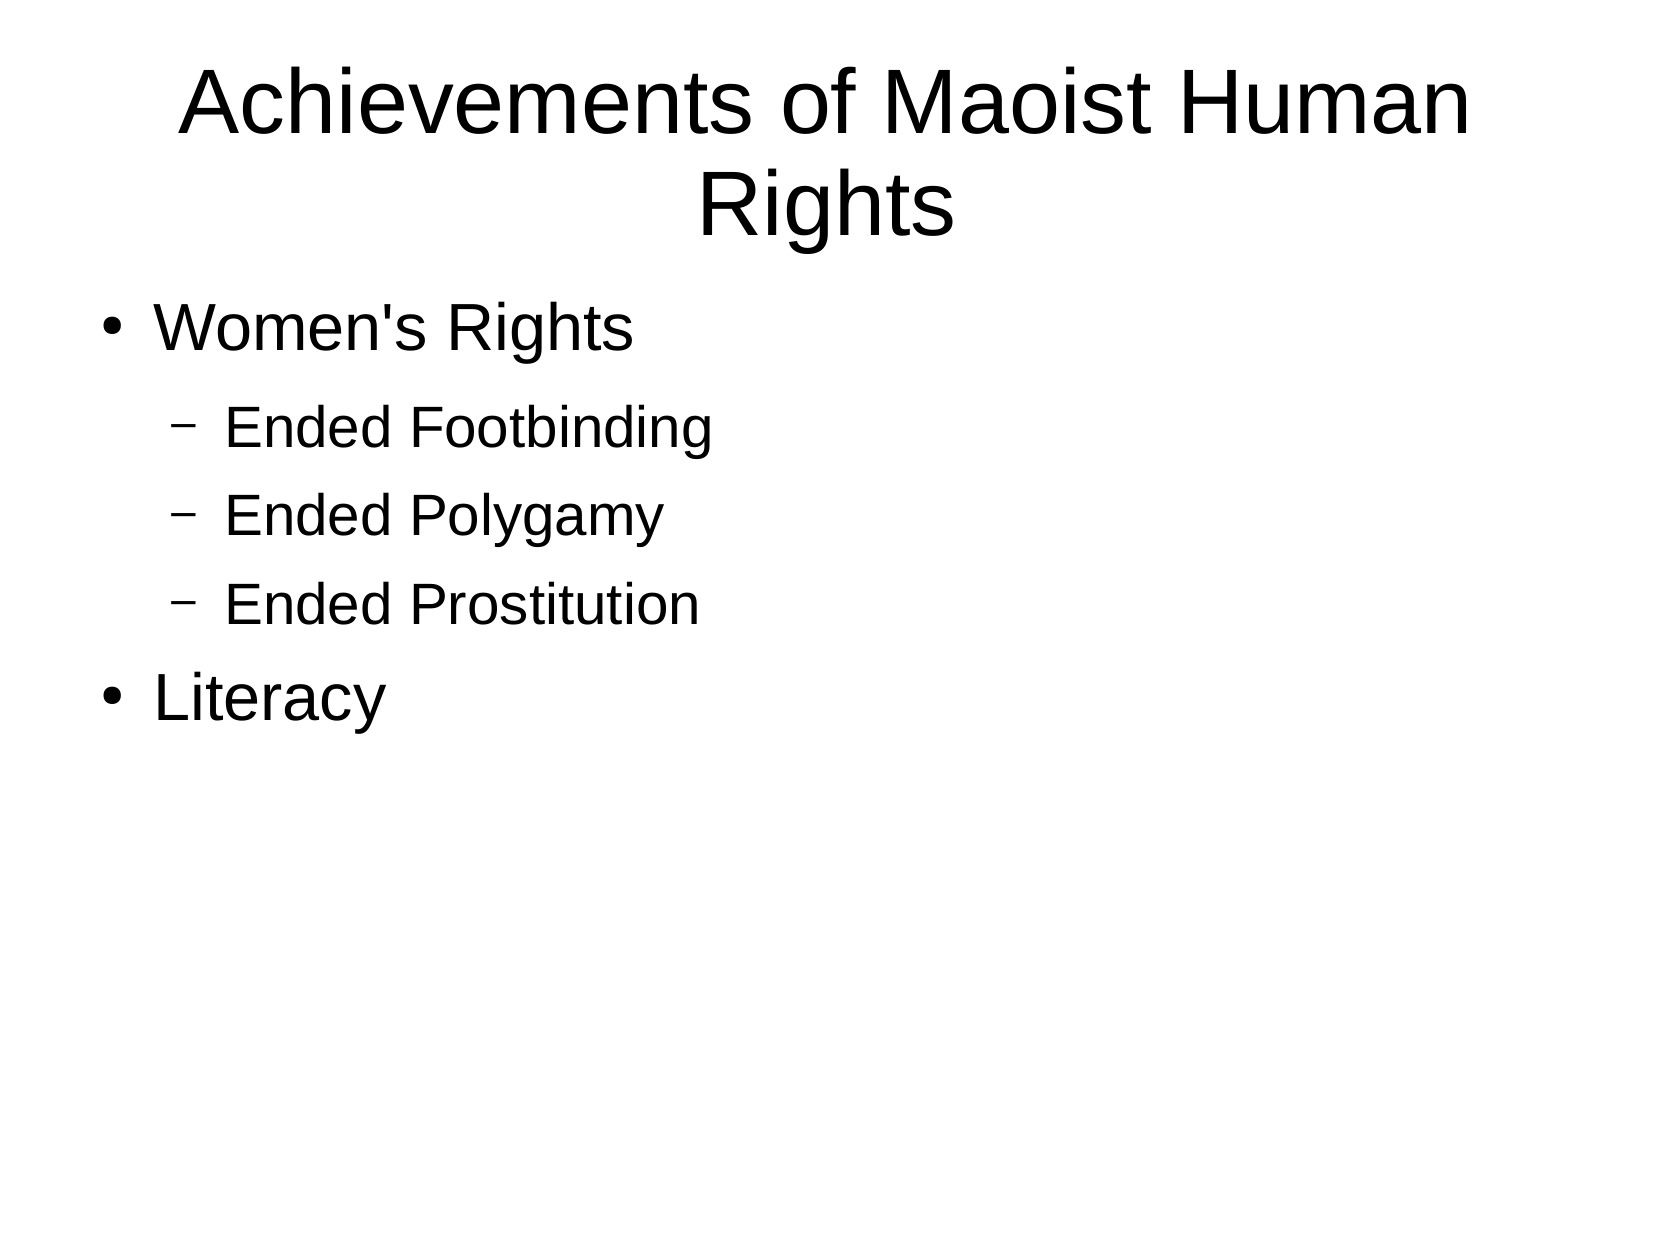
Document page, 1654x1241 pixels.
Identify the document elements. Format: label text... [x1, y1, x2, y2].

list Women's Rights Ended Footbinding Ended Polygamy Ended Prostitution Literacy [82, 290, 1571, 1109]
title Achievements of Maoist Human Rights [82, 49, 1571, 257]
